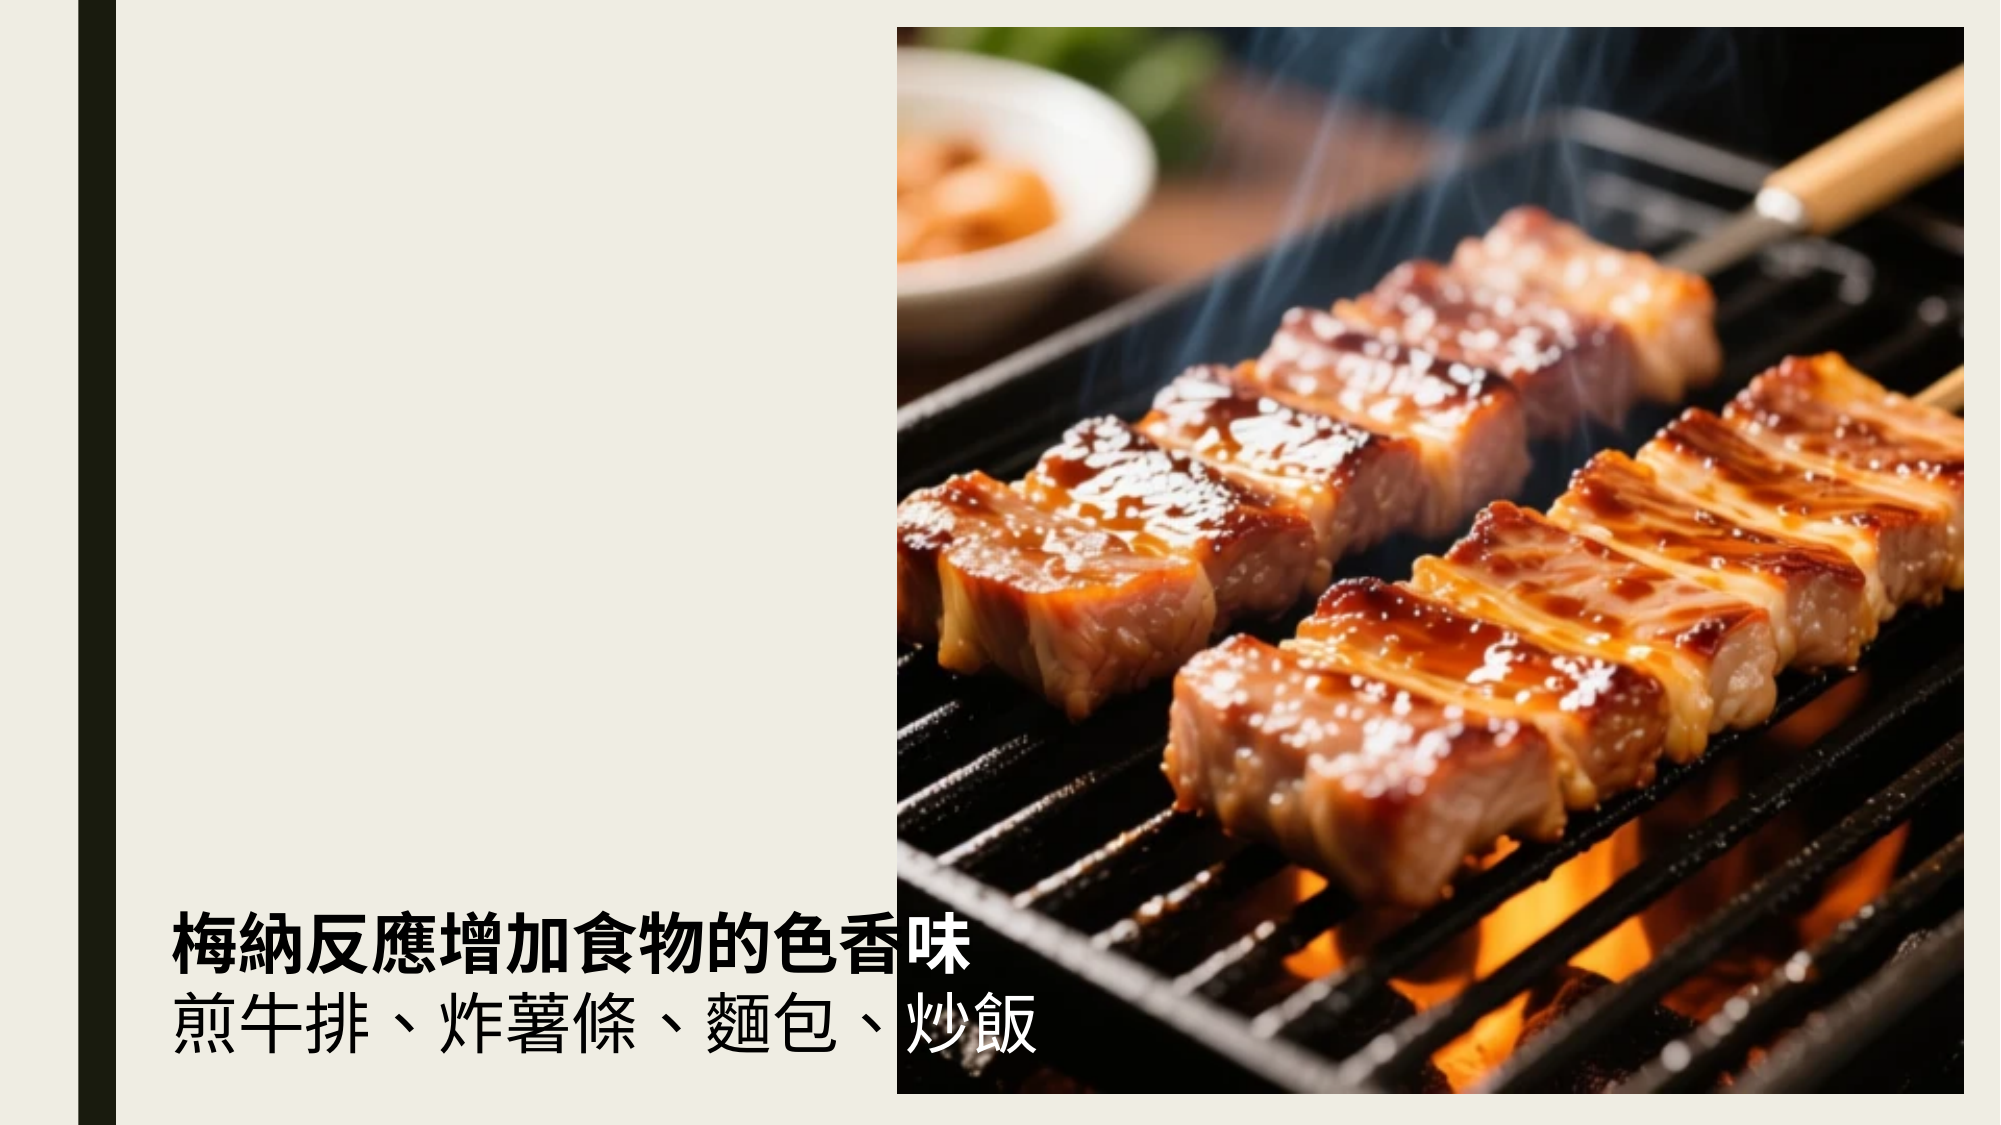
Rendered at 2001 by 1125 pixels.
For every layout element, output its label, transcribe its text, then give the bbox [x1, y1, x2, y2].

text_box 梅納反應增加食物的色香味 煎牛排、炸薯條、麵包、炒飯 [156, 893, 1359, 1071]
picture [897, 27, 1964, 1094]
